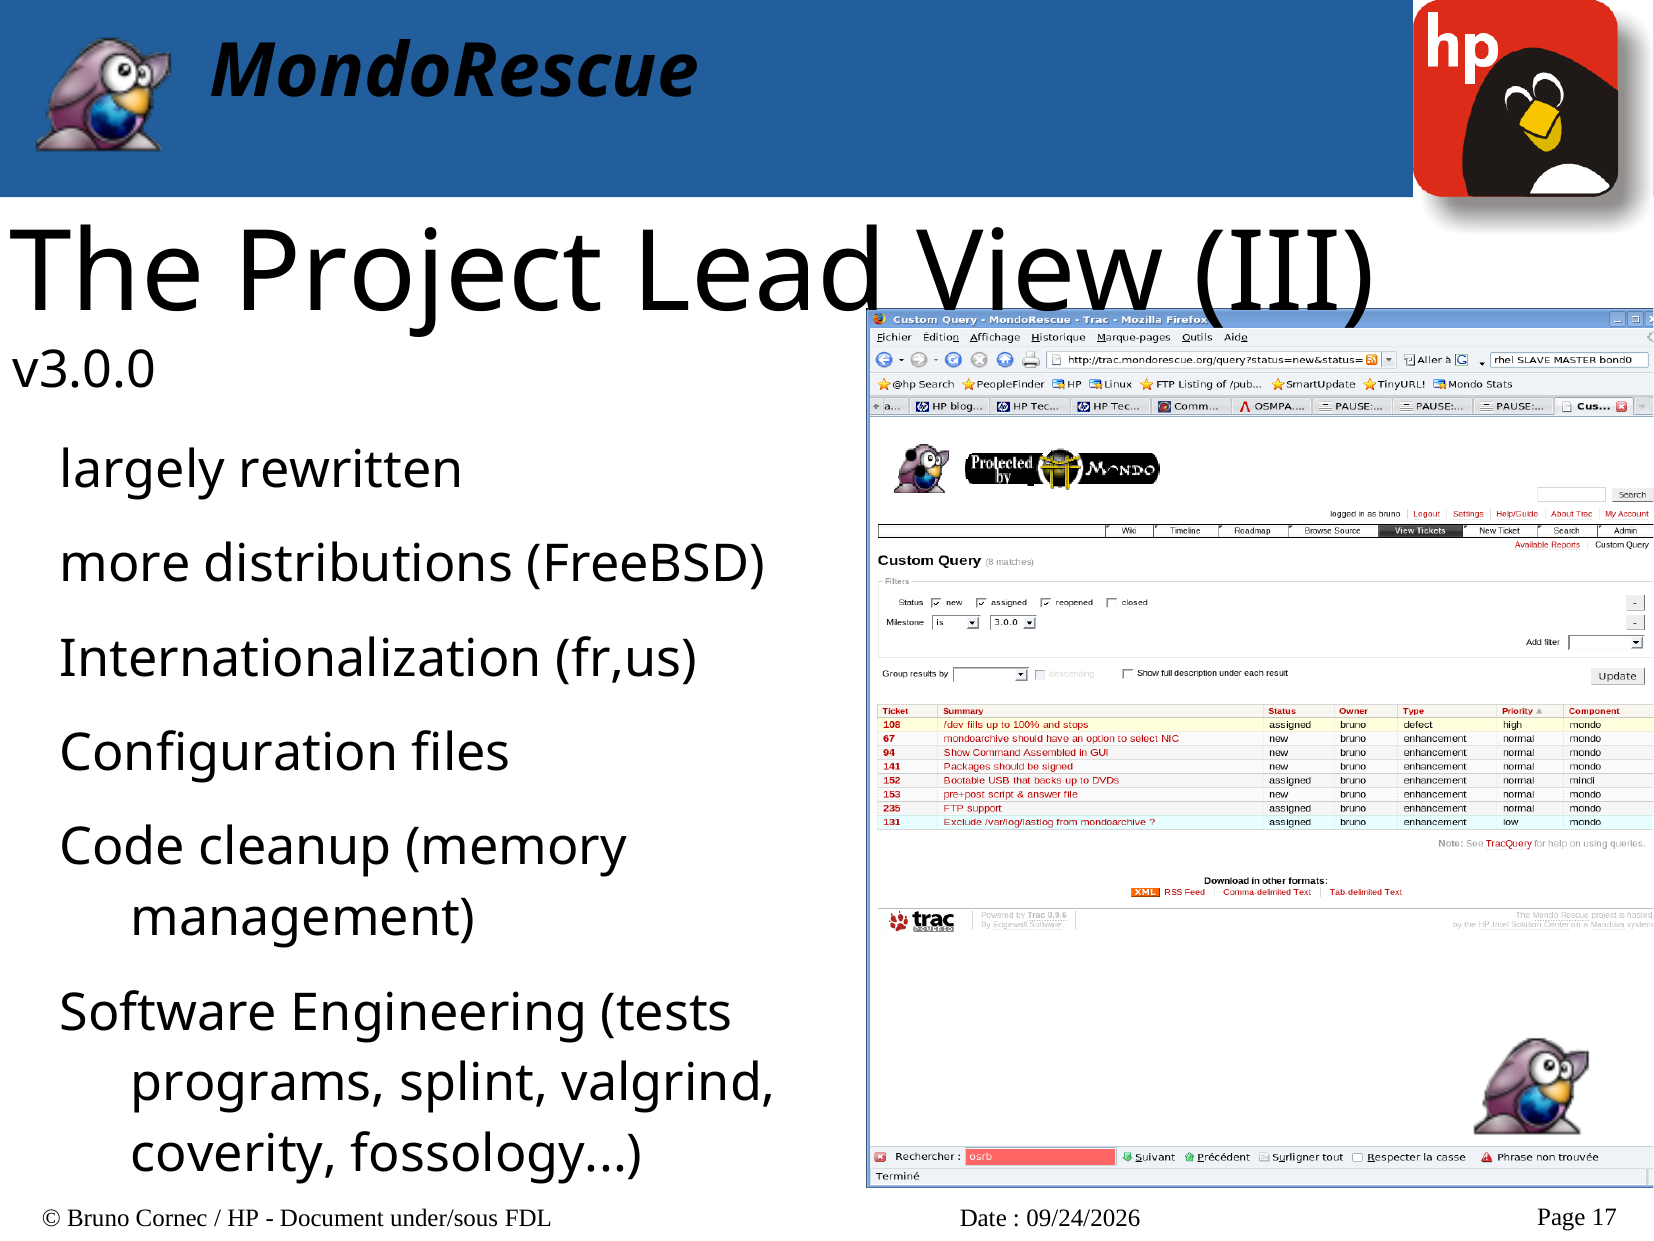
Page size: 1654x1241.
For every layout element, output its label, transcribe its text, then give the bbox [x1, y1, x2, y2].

picture [1413, 0, 1654, 235]
picture [866, 308, 1654, 1188]
list v3.0.0 largely rewritten more distributions (FreeBSD) Internationalization (fr,us) Configuration files Code cleanup (memory management) Software Engineering (tests programs, splint, valgrind, coverity, fossology...) [0, 331, 875, 1241]
picture [0, 0, 211, 199]
text_box The Project Lead View (III) [9, 189, 1411, 330]
